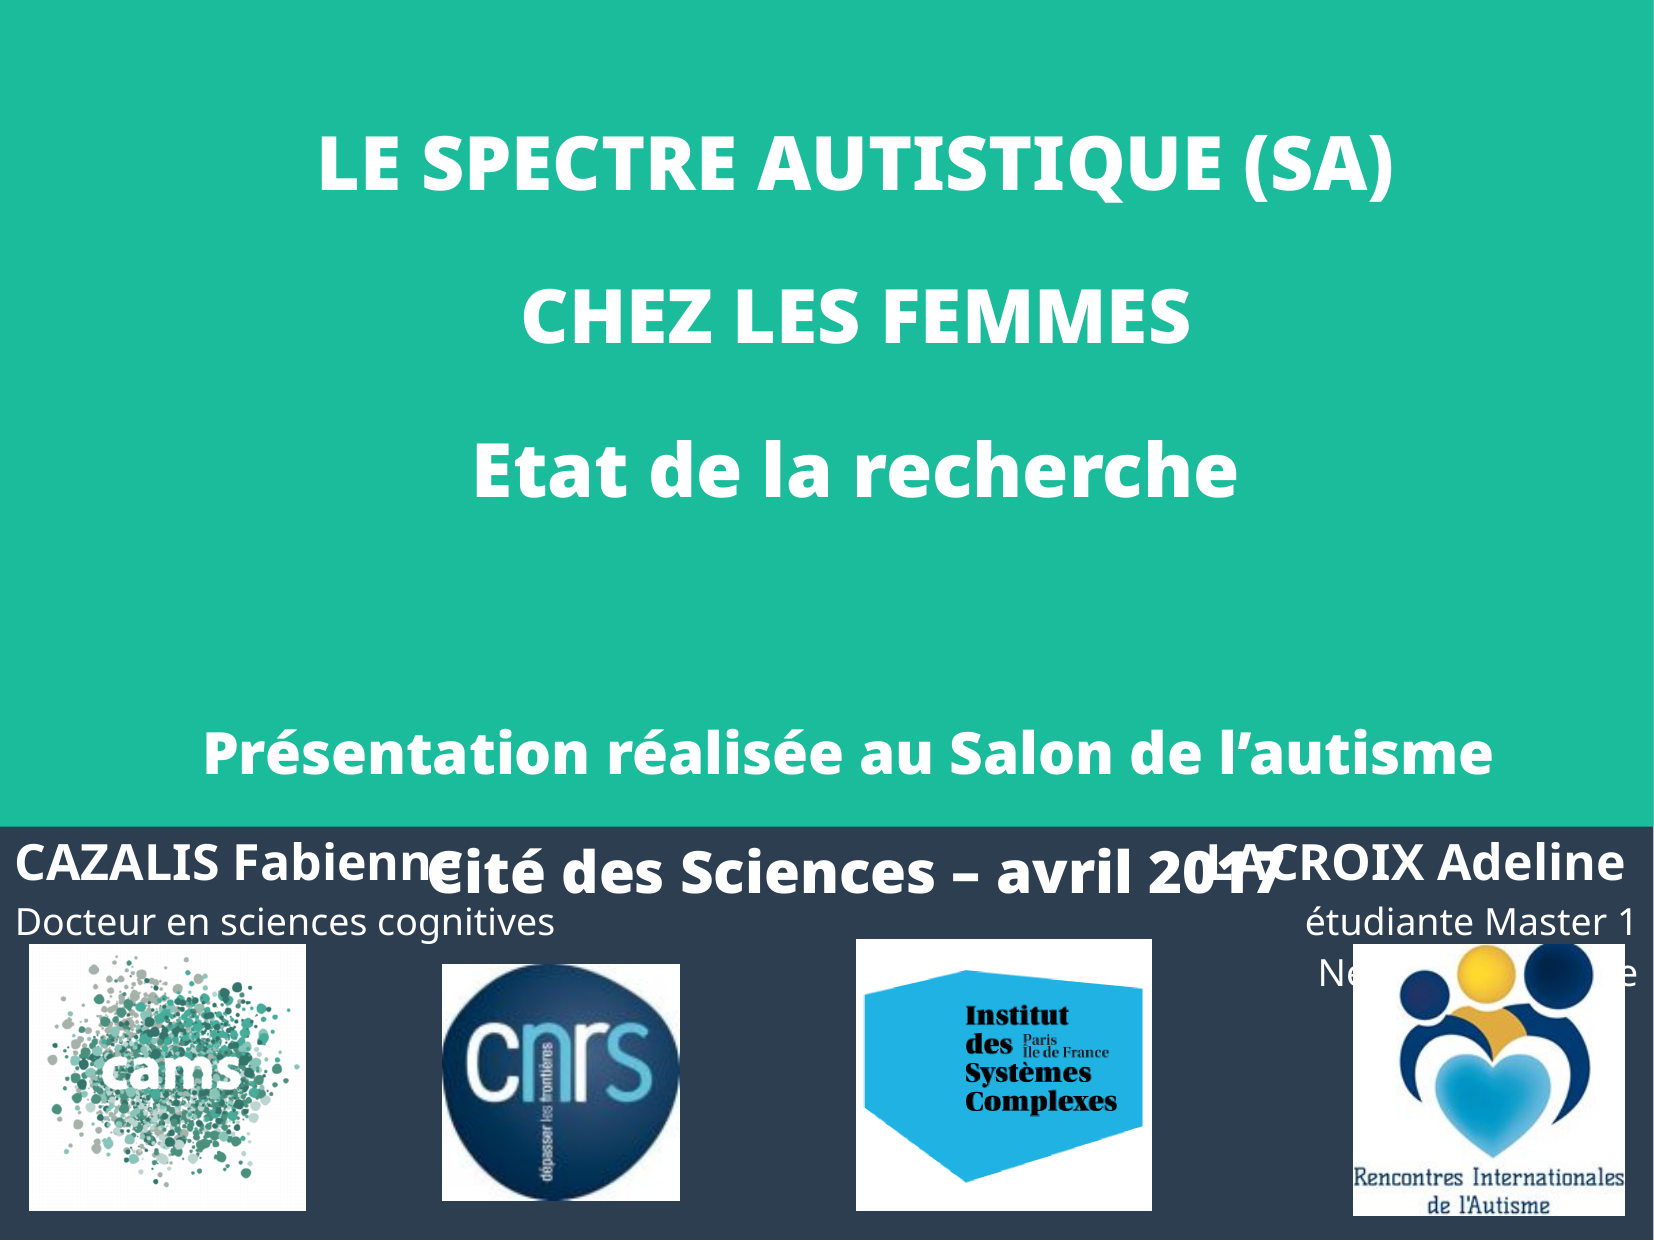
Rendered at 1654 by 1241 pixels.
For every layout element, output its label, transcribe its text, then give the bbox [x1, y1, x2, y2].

picture [29, 945, 306, 1211]
title LE SPECTRE AUTISTIQUE (SA) CHEZ LES FEMMES Etat de la recherche Présentation réalisée au Salon de l’autisme Cité des Sciences – avril 2017 [88, 59, 1625, 217]
text_box CAZALIS Fabienne Docteur en sciences cognitives [0, 819, 621, 945]
picture [1353, 944, 1625, 1216]
picture [856, 939, 1152, 1211]
text_box LACROIX Adeline étudiante Master 1 Neuropsychologie [1003, 819, 1654, 945]
picture [442, 964, 680, 1201]
